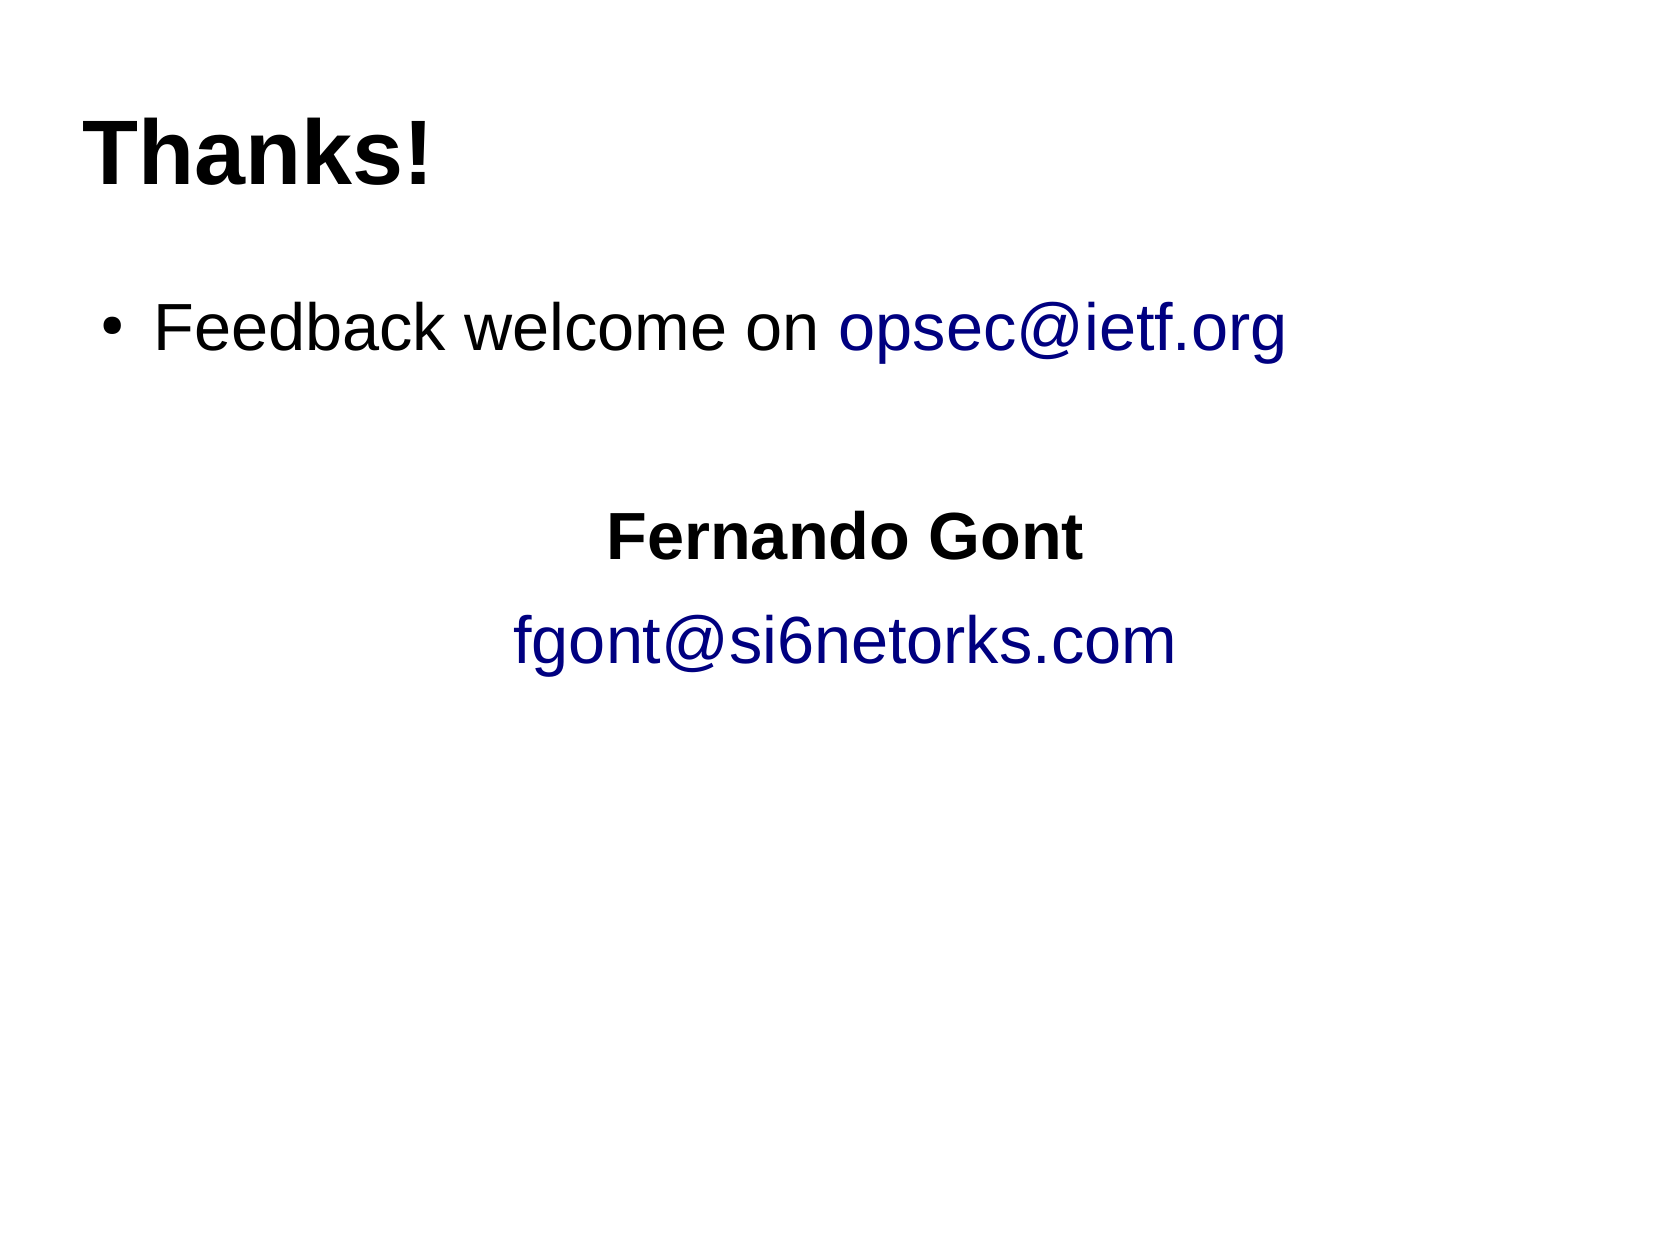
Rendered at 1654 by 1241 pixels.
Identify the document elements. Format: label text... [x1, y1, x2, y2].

title Thanks! [82, 49, 1571, 257]
list Feedback welcome on opsec@ietf.org Fernando Gont fgont@si6netorks.com [82, 290, 1538, 1010]
